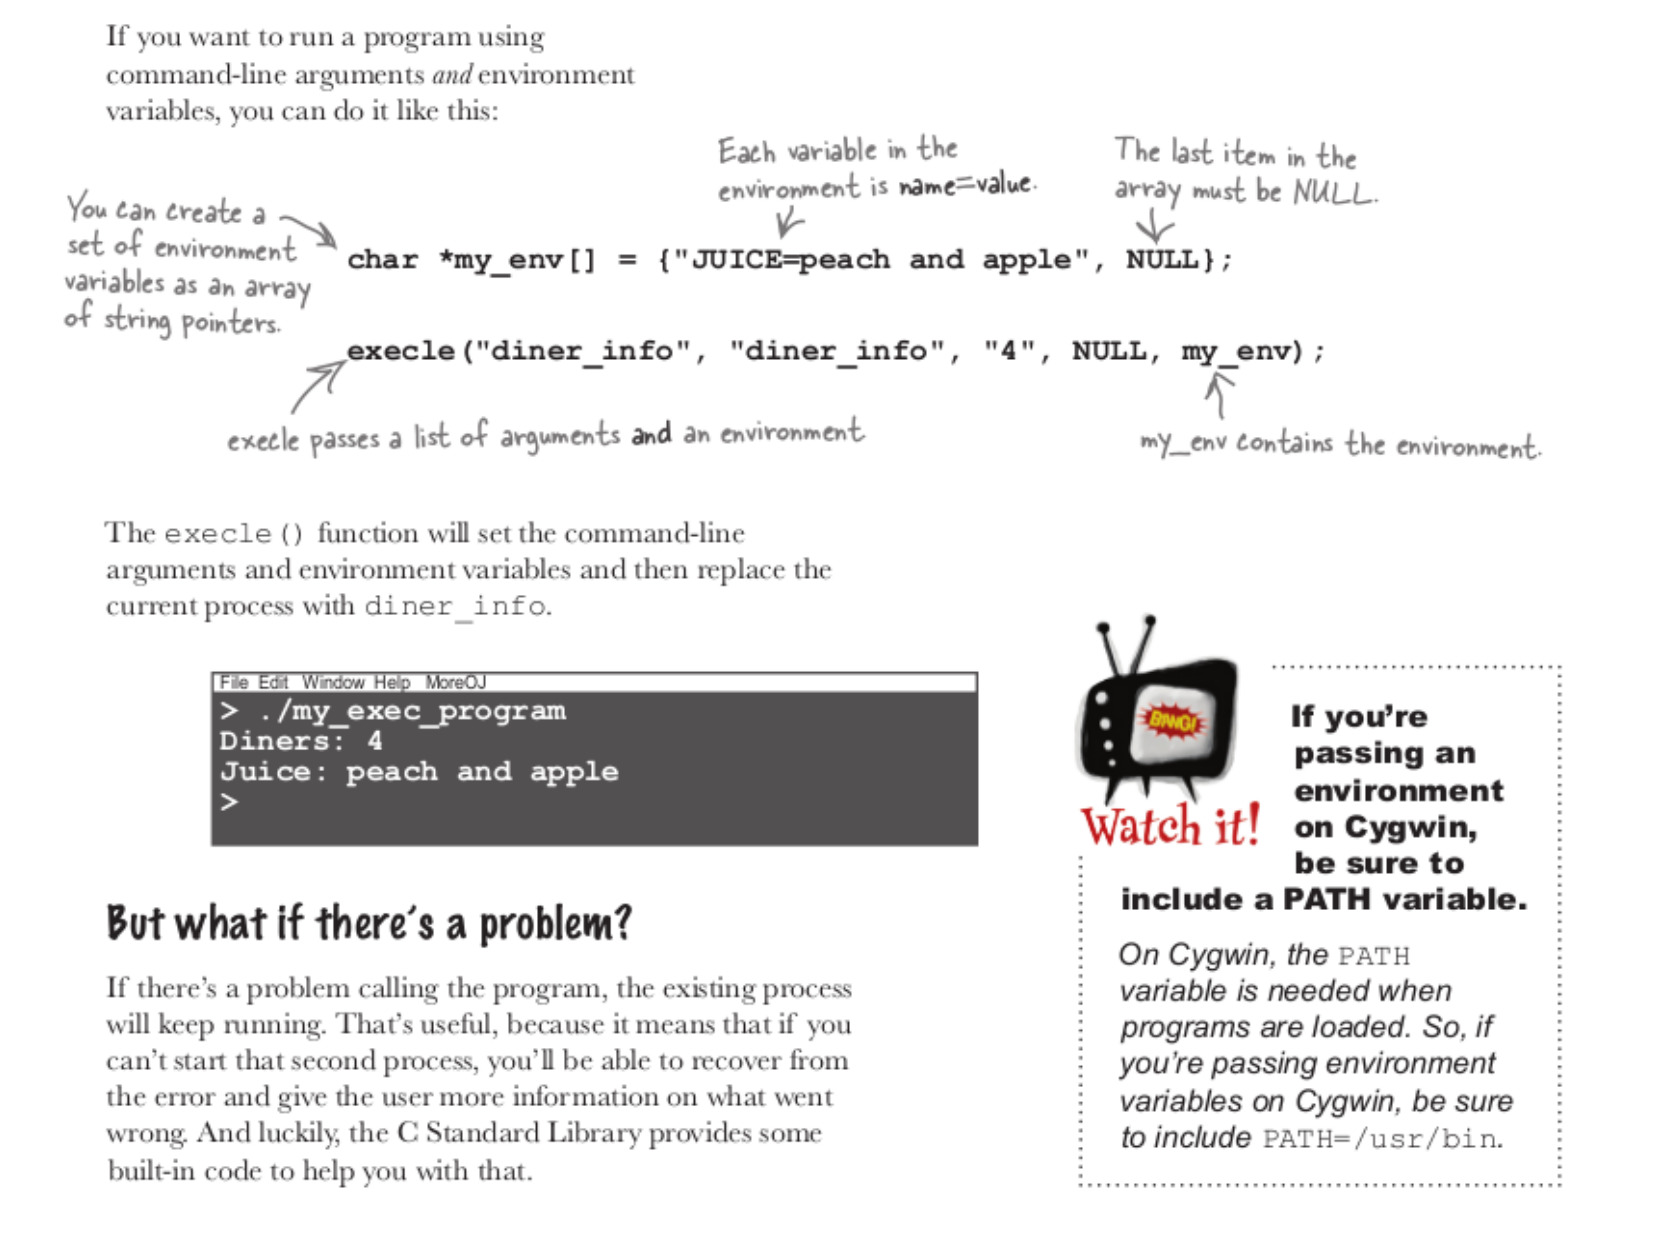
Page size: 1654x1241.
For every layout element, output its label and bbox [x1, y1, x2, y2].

picture [47, 23, 1595, 1205]
